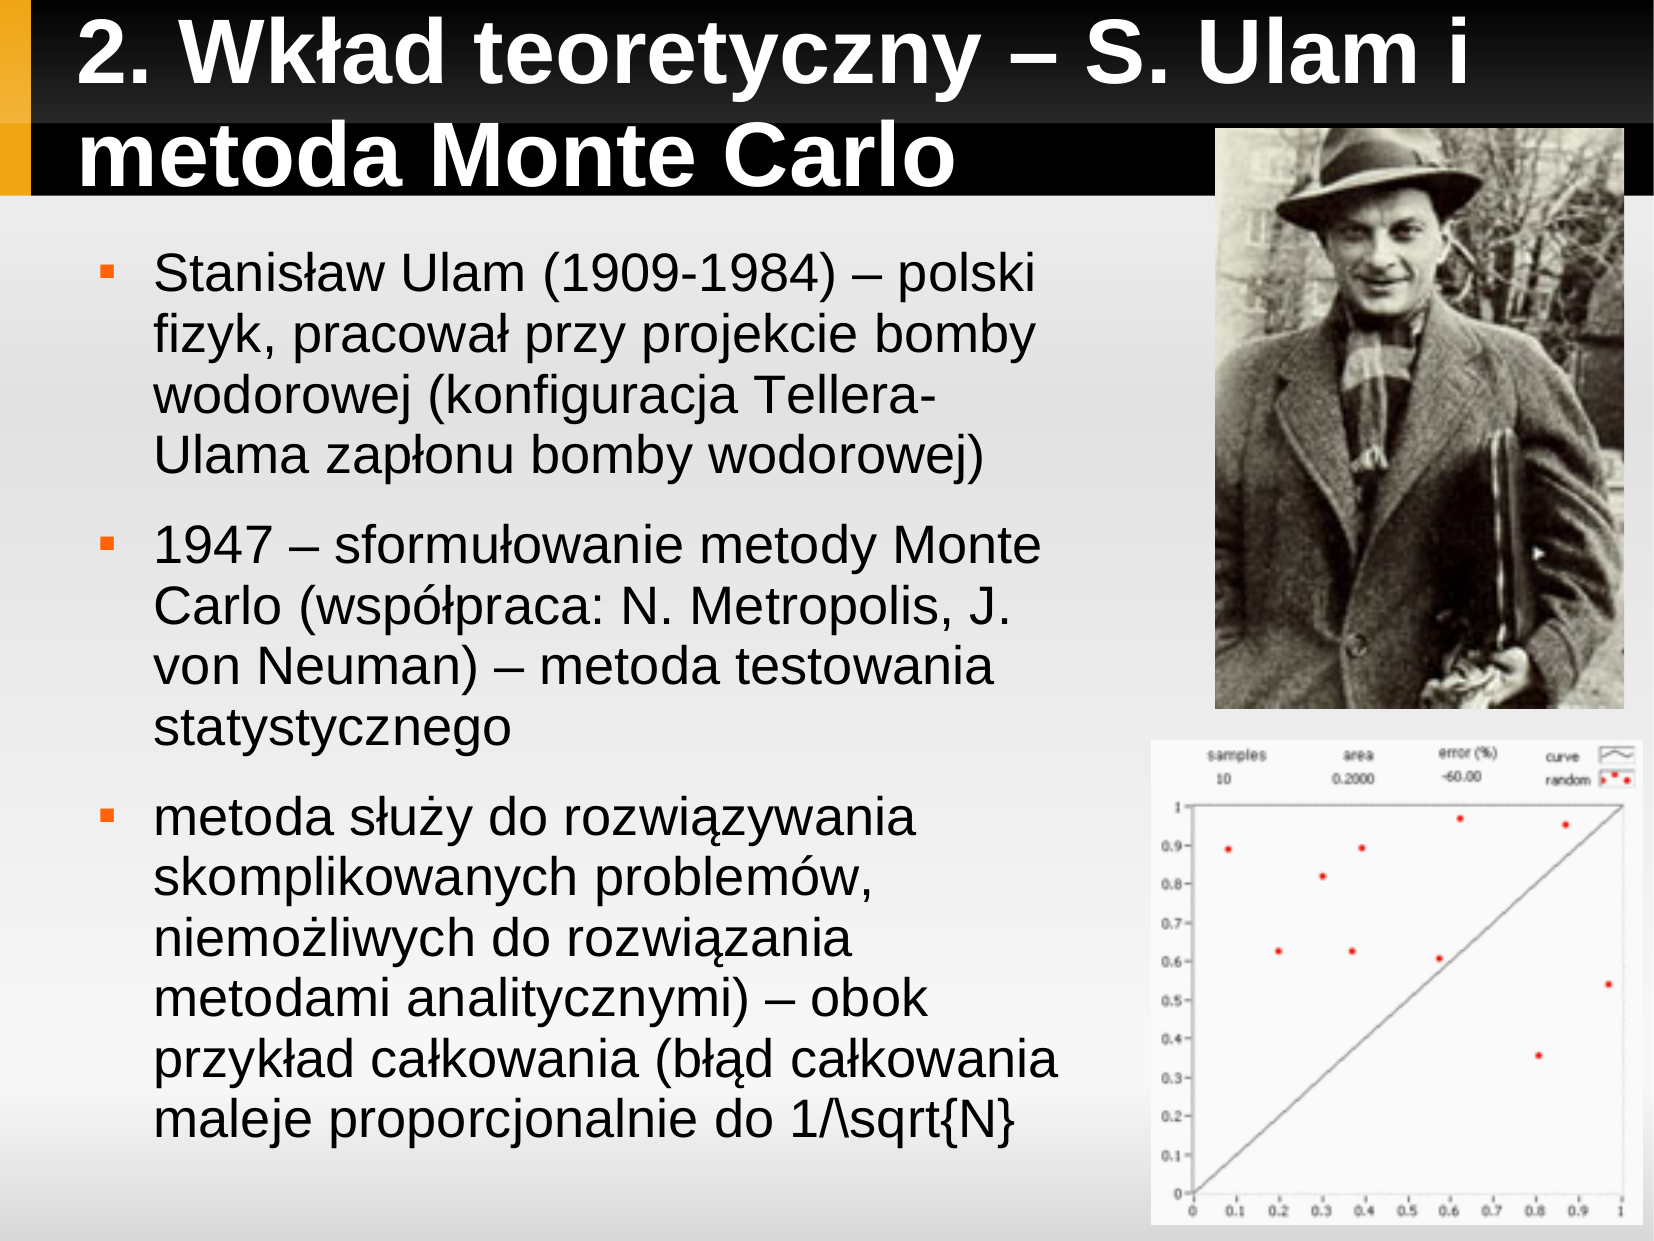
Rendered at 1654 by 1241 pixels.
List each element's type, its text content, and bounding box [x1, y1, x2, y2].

list Stanisław Ulam (1909-1984) – polski fizyk, pracował przy projekcie bomby wodorowej (konfiguracja Tellera-Ulama zapłonu bomby wodorowej) 1947 – sformułowanie metody Monte Carlo (współpraca: N. Metropolis, J. von Neuman) – metoda testowania statystycznego metoda służy do rozwiązywania skomplikowanych problemów, niemożliwych do rozwiązania metodami analitycznymi) – obok przykład całkowania (błąd całkowania maleje proporcjonalnie do 1/\sqrt{N} [82, 242, 1093, 1150]
title 2. Wkład teoretyczny – S. Ulam i metoda Monte Carlo [76, 1, 1565, 207]
picture [0, 0, 1654, 1241]
